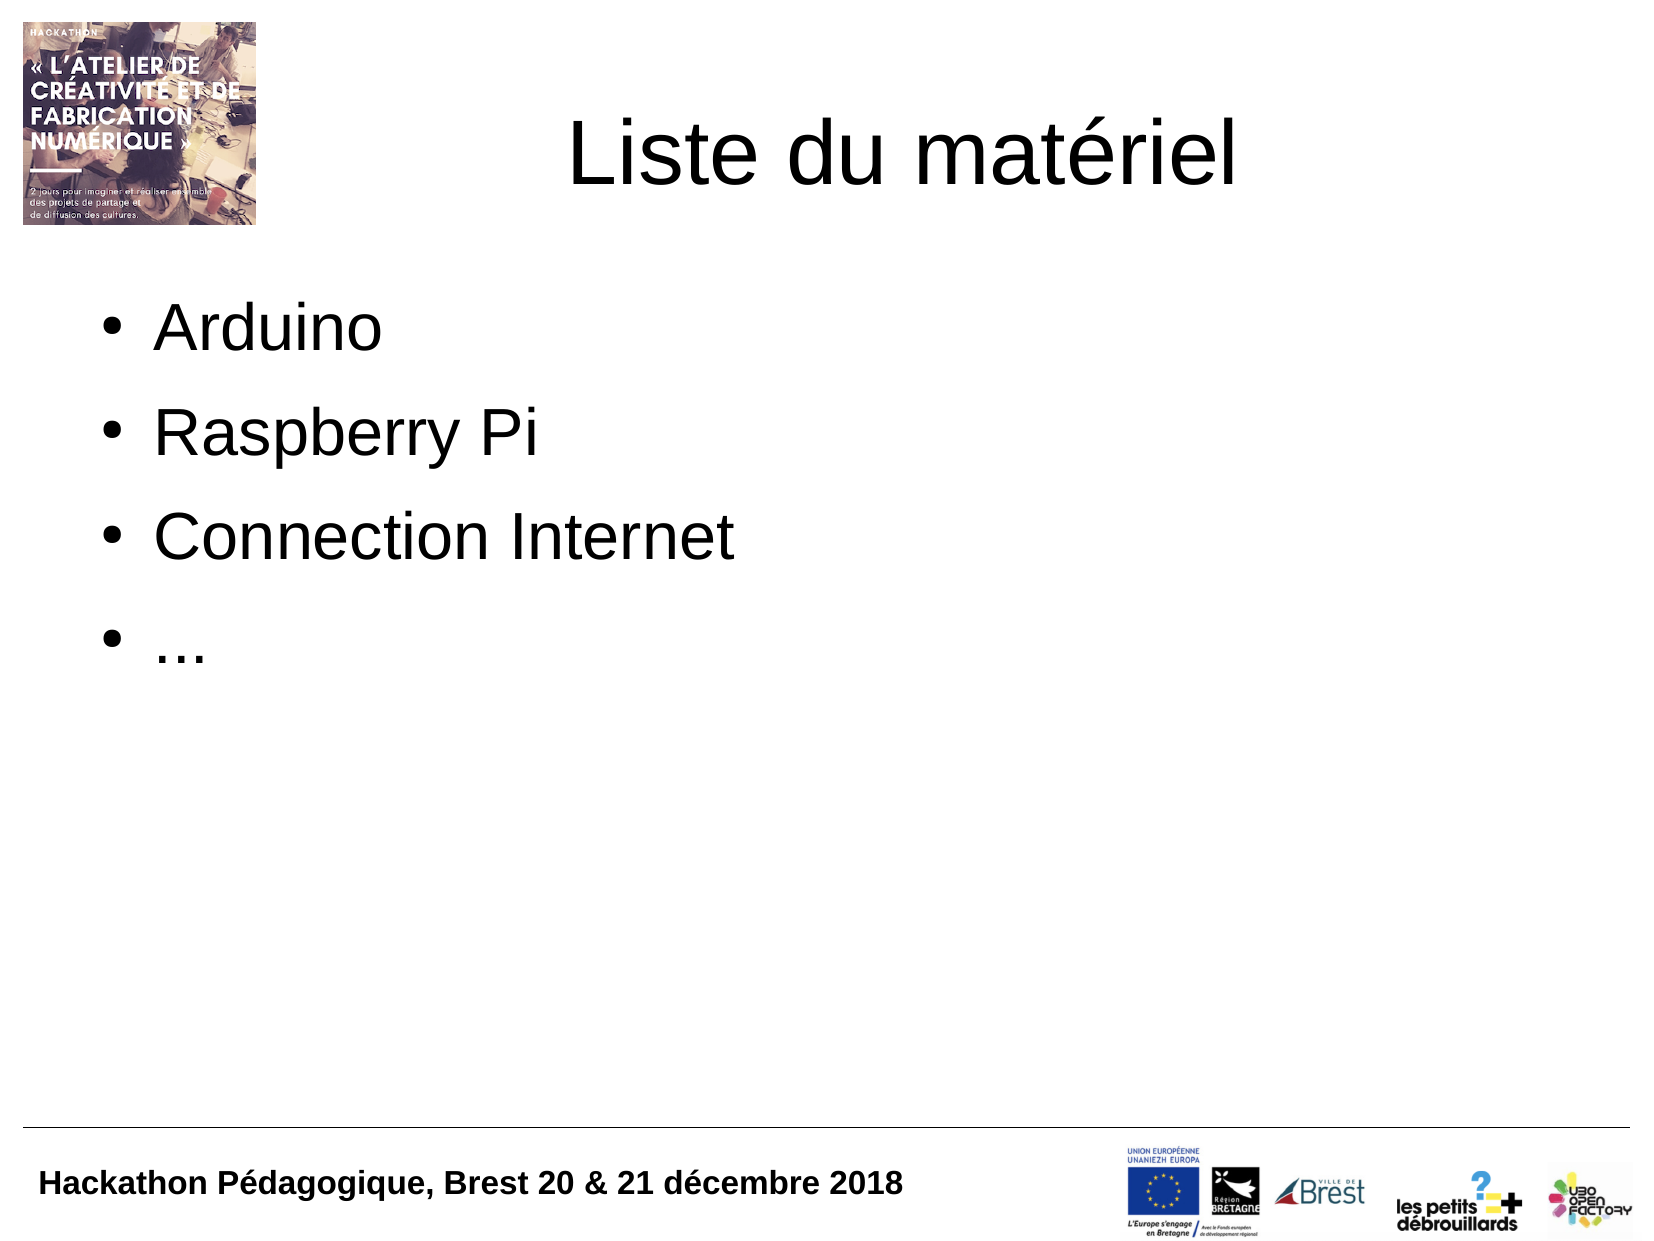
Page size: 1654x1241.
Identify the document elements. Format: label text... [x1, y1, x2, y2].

text_box Hackathon Pédagogique, Brest 20 & 21 décembre 2018 [23, 1157, 945, 1210]
title Liste du matériel [236, 49, 1571, 257]
picture [1120, 1137, 1642, 1241]
list Arduino Raspberry Pi Connection Internet ... [82, 290, 1571, 1109]
picture [23, 22, 256, 225]
